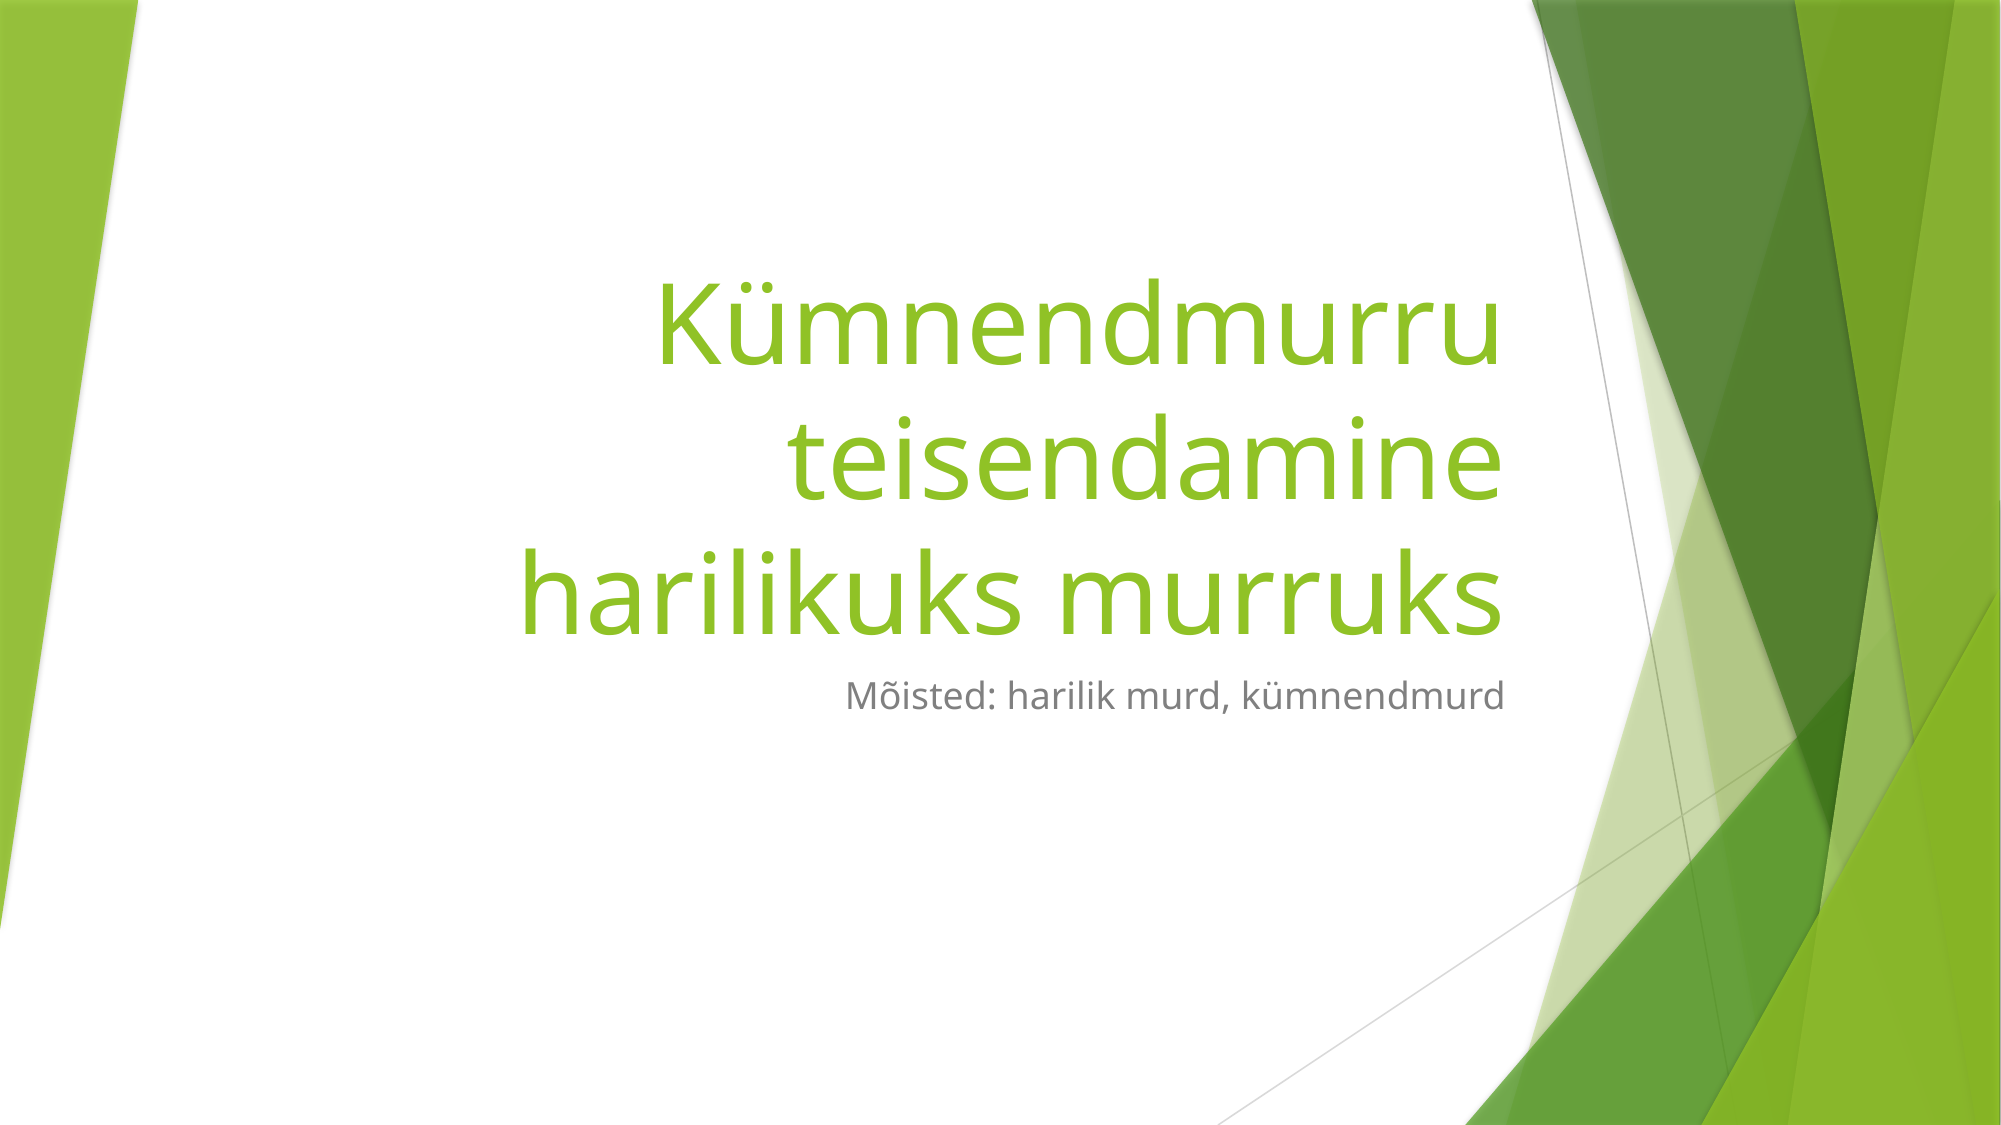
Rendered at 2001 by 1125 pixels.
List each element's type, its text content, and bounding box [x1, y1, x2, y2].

title Kümnendmurru teisendamine harilikuks murruks [247, 394, 1522, 664]
subtitle Mõisted: harilik murd, kümnendmurd [247, 664, 1522, 845]
